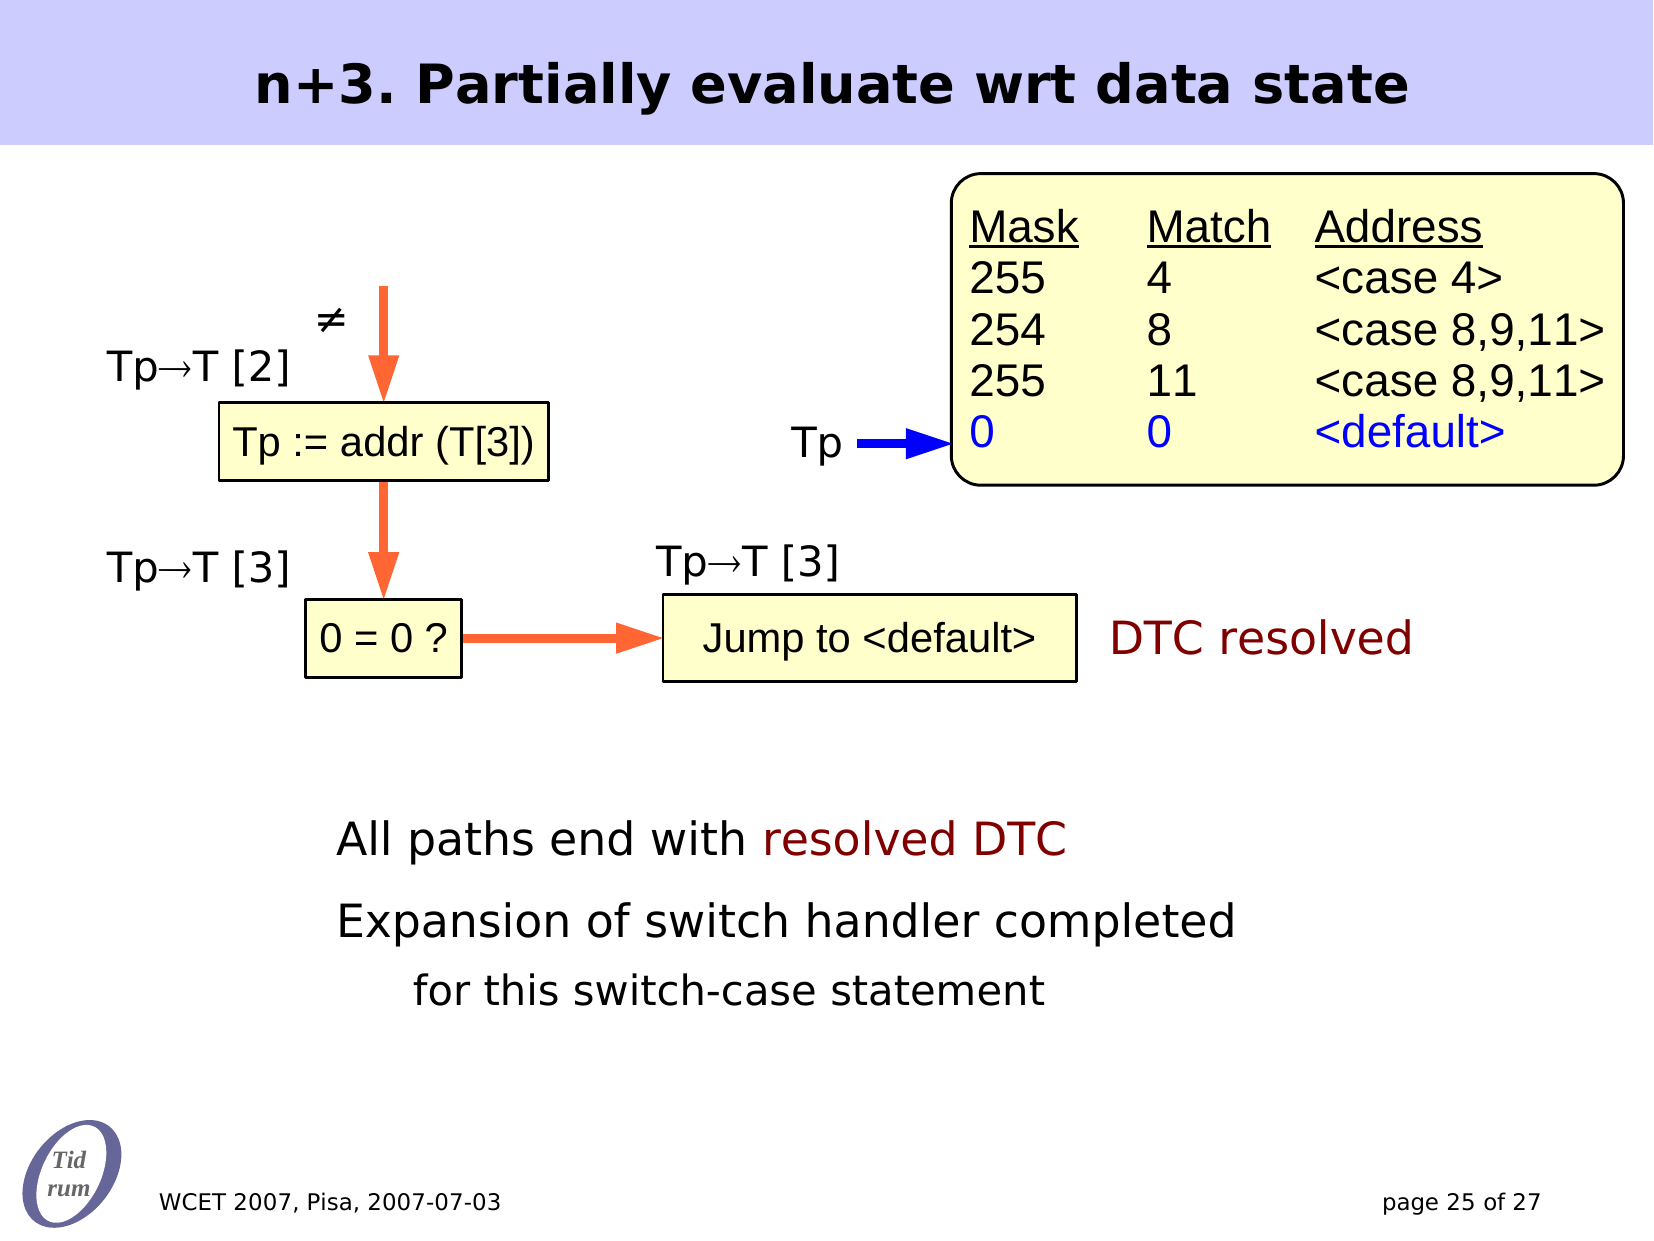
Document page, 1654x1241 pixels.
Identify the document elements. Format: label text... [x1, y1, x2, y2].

text_box DTC resolved [1108, 611, 1415, 666]
text_box TpT [3] [656, 537, 848, 592]
text_box Mask Match Address 255 4 <case 4> 254 8 <case 8,9,11> 255 11 <case 8,9,11> 0 0 <default> [951, 173, 1624, 486]
text_box Tp [791, 419, 844, 468]
text_box ≠ [313, 294, 350, 344]
title n+3. Partially evaluate wrt data state [78, 43, 1588, 126]
text_box Tp := addr (T[3]) [218, 402, 549, 481]
text_box TpT [2] [106, 342, 298, 398]
text_box TpT [3] [106, 543, 298, 598]
text_box Jump to <default> [663, 594, 1077, 682]
list All paths end with resolved DTC Expansion of switch handler completed for this switch-case statement [318, 812, 1335, 1059]
text_box 0 = 0 ? [305, 599, 462, 678]
